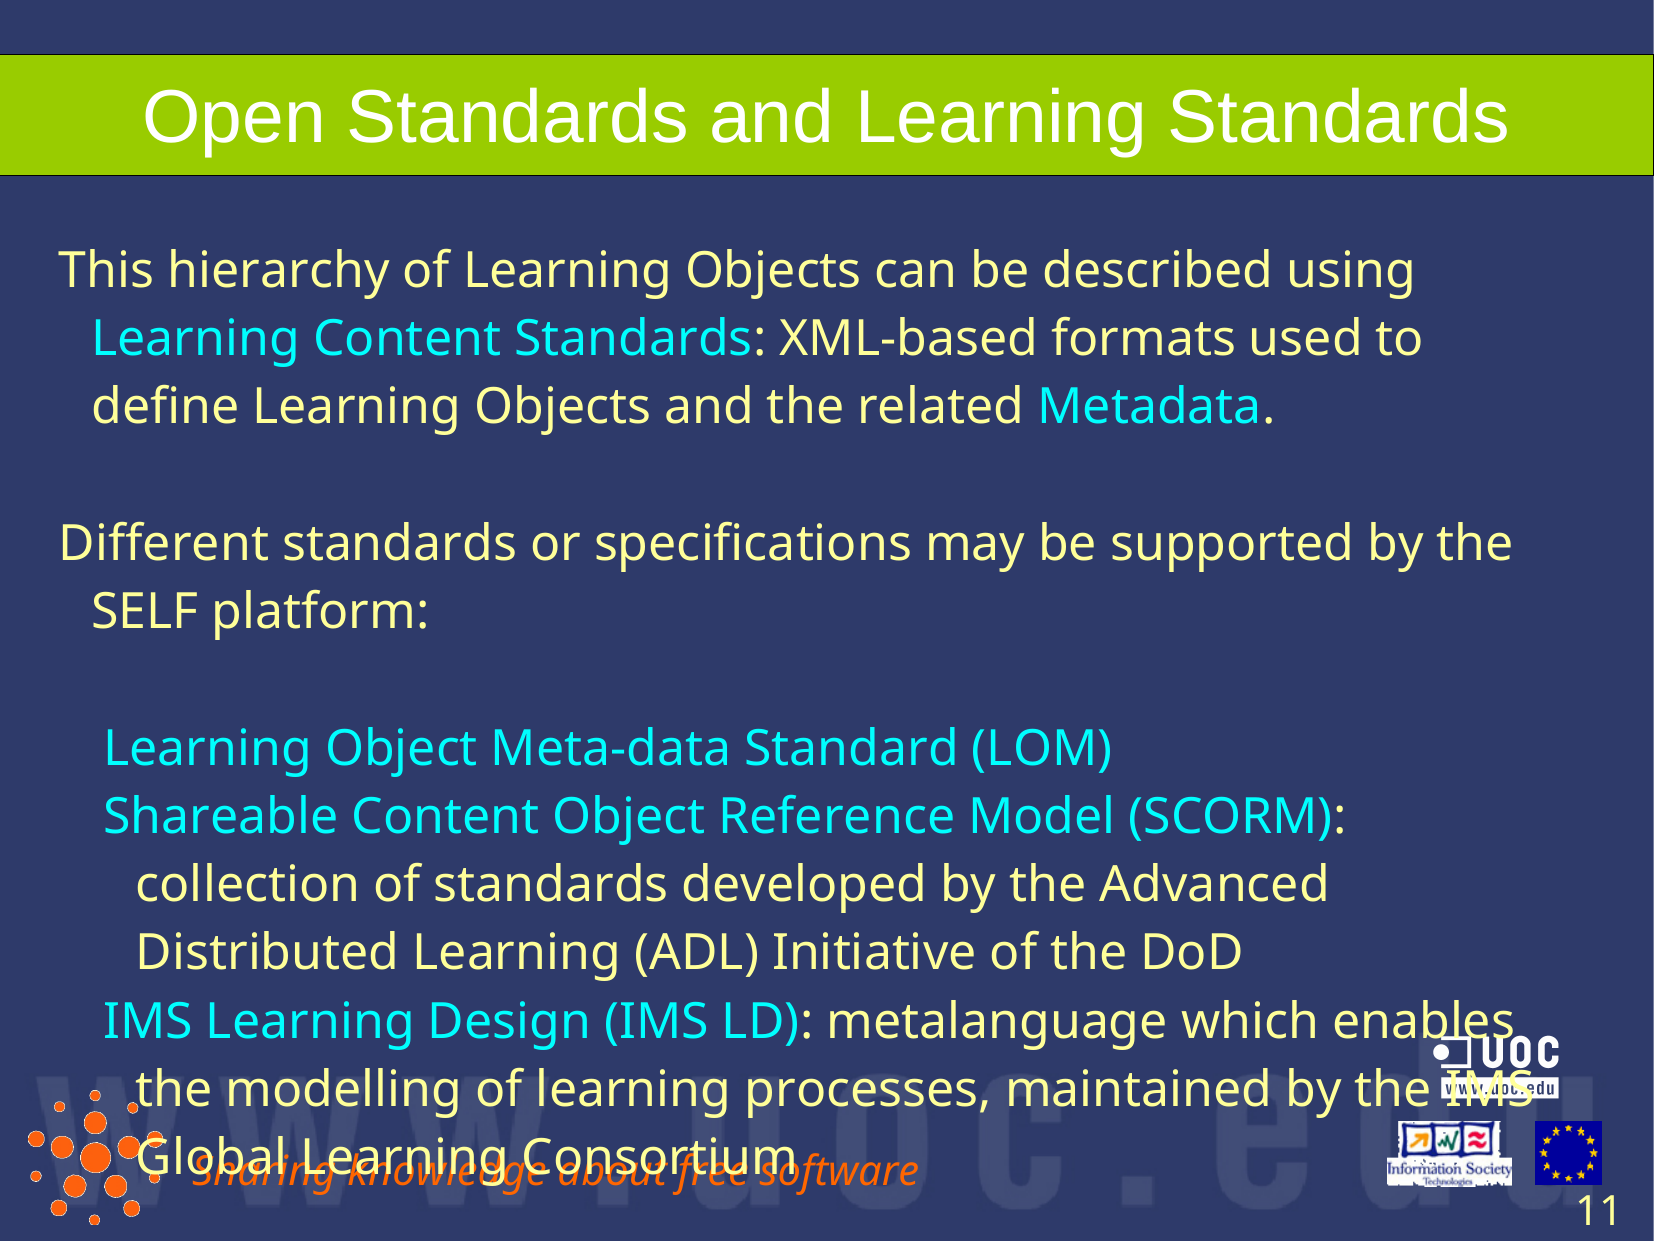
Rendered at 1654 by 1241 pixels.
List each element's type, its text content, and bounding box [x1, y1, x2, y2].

picture [0, 0, 1654, 54]
picture [0, 176, 1654, 1241]
text_box This hierarchy of Learning Objects can be described using Learning Content Standards: XML-based formats used to define Learning Objects and the related Metadata. Different standards or specifications may be supported by the SELF platform: Learning Object Meta-data Standard (LOM) Shareable Content Object Reference Model (SCORM): collection of standards developed by the Advanced Distributed Learning (ADL) Initiative of the DoD IMS Learning Design (IMS LD): metalanguage which enables the modelling of learning processes, maintained by the IMS Global Learning Consortium [59, 233, 1542, 1071]
title Open Standards and Learning Standards [82, 60, 1571, 174]
